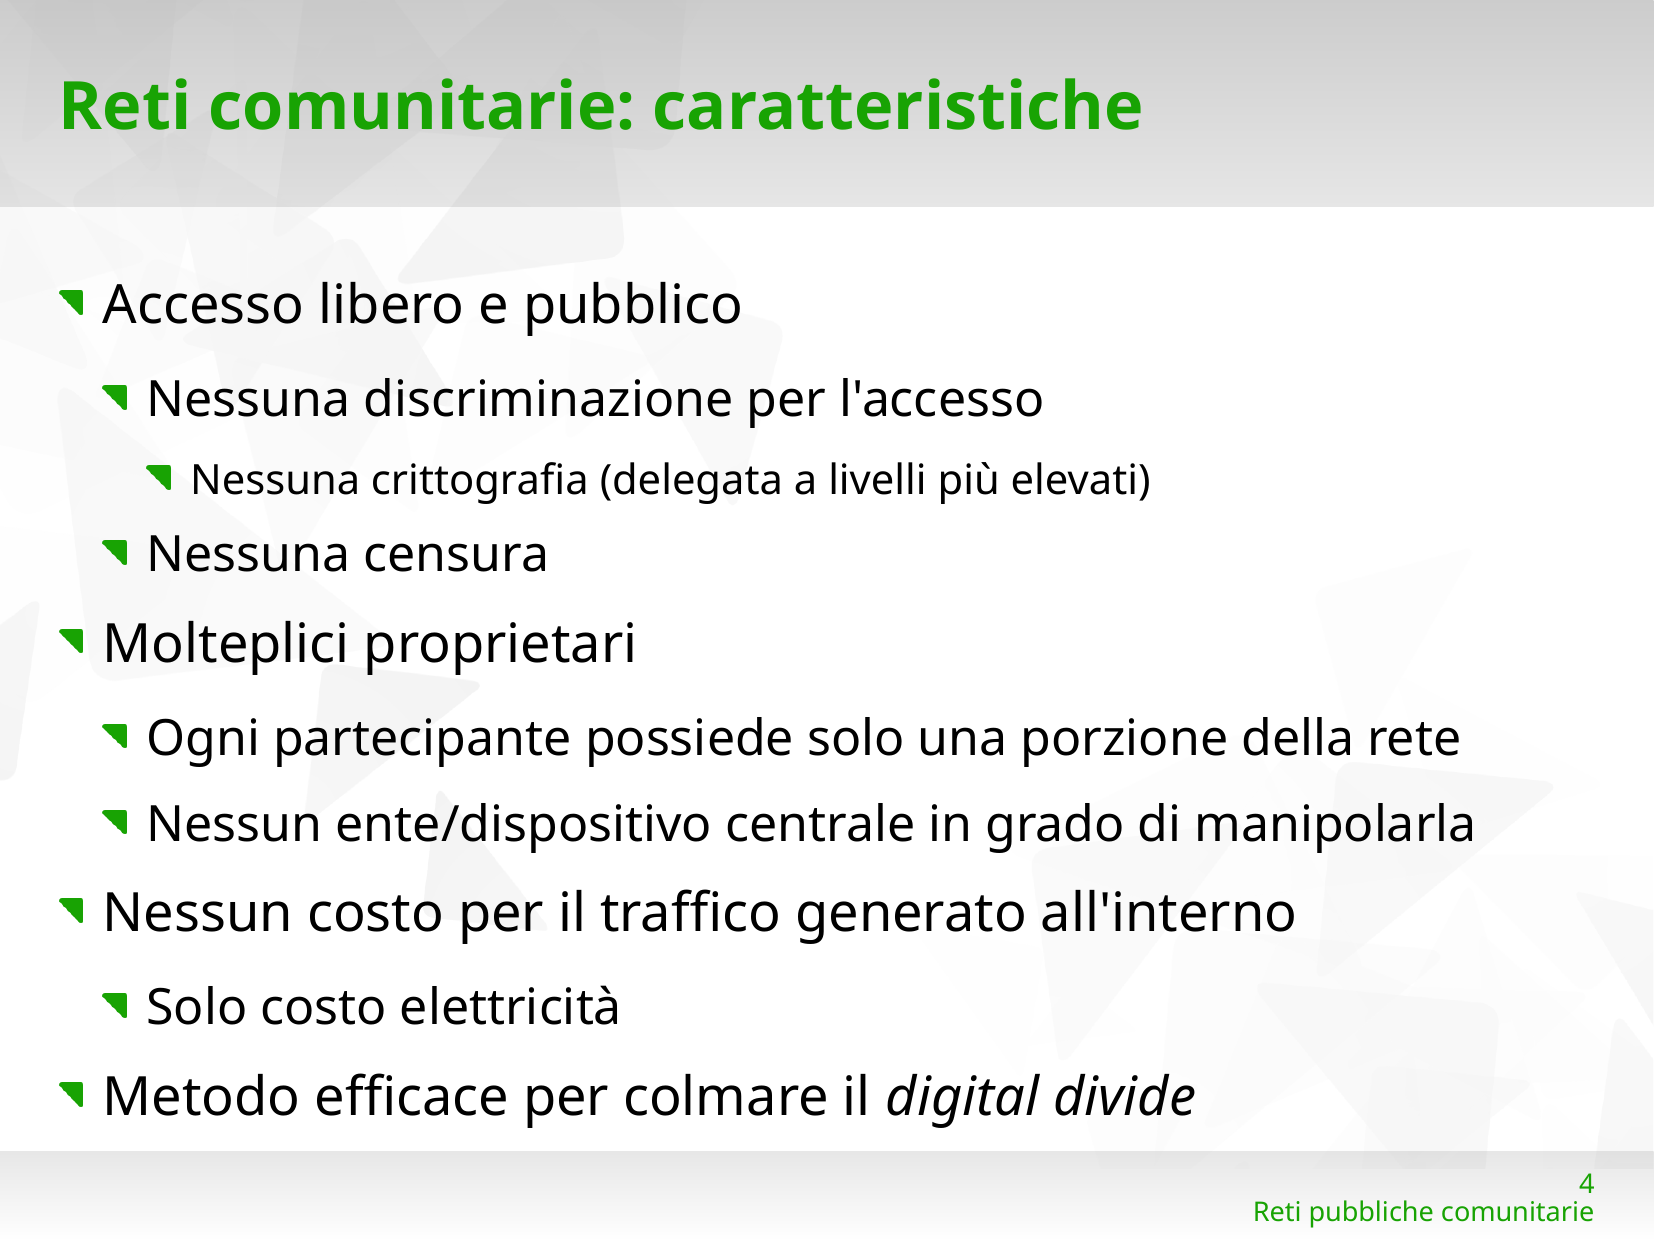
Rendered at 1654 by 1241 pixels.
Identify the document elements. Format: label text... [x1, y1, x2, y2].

picture [0, 0, 783, 931]
list Accesso libero e pubblico Nessuna discriminazione per l'accesso Nessuna crittografia (delegata a livelli più elevati) Nessuna censura Molteplici proprietari Ogni partecipante possiede solo una porzione della rete Nessun ente/dispositivo centrale in grado di manipolarla Nessun costo per il traffico generato all'interno Solo costo elettricità Metodo efficace per colmare il digital divide [59, 265, 1595, 1114]
picture [915, 548, 1654, 1169]
title Reti comunitarie: caratteristiche [59, 29, 1595, 178]
